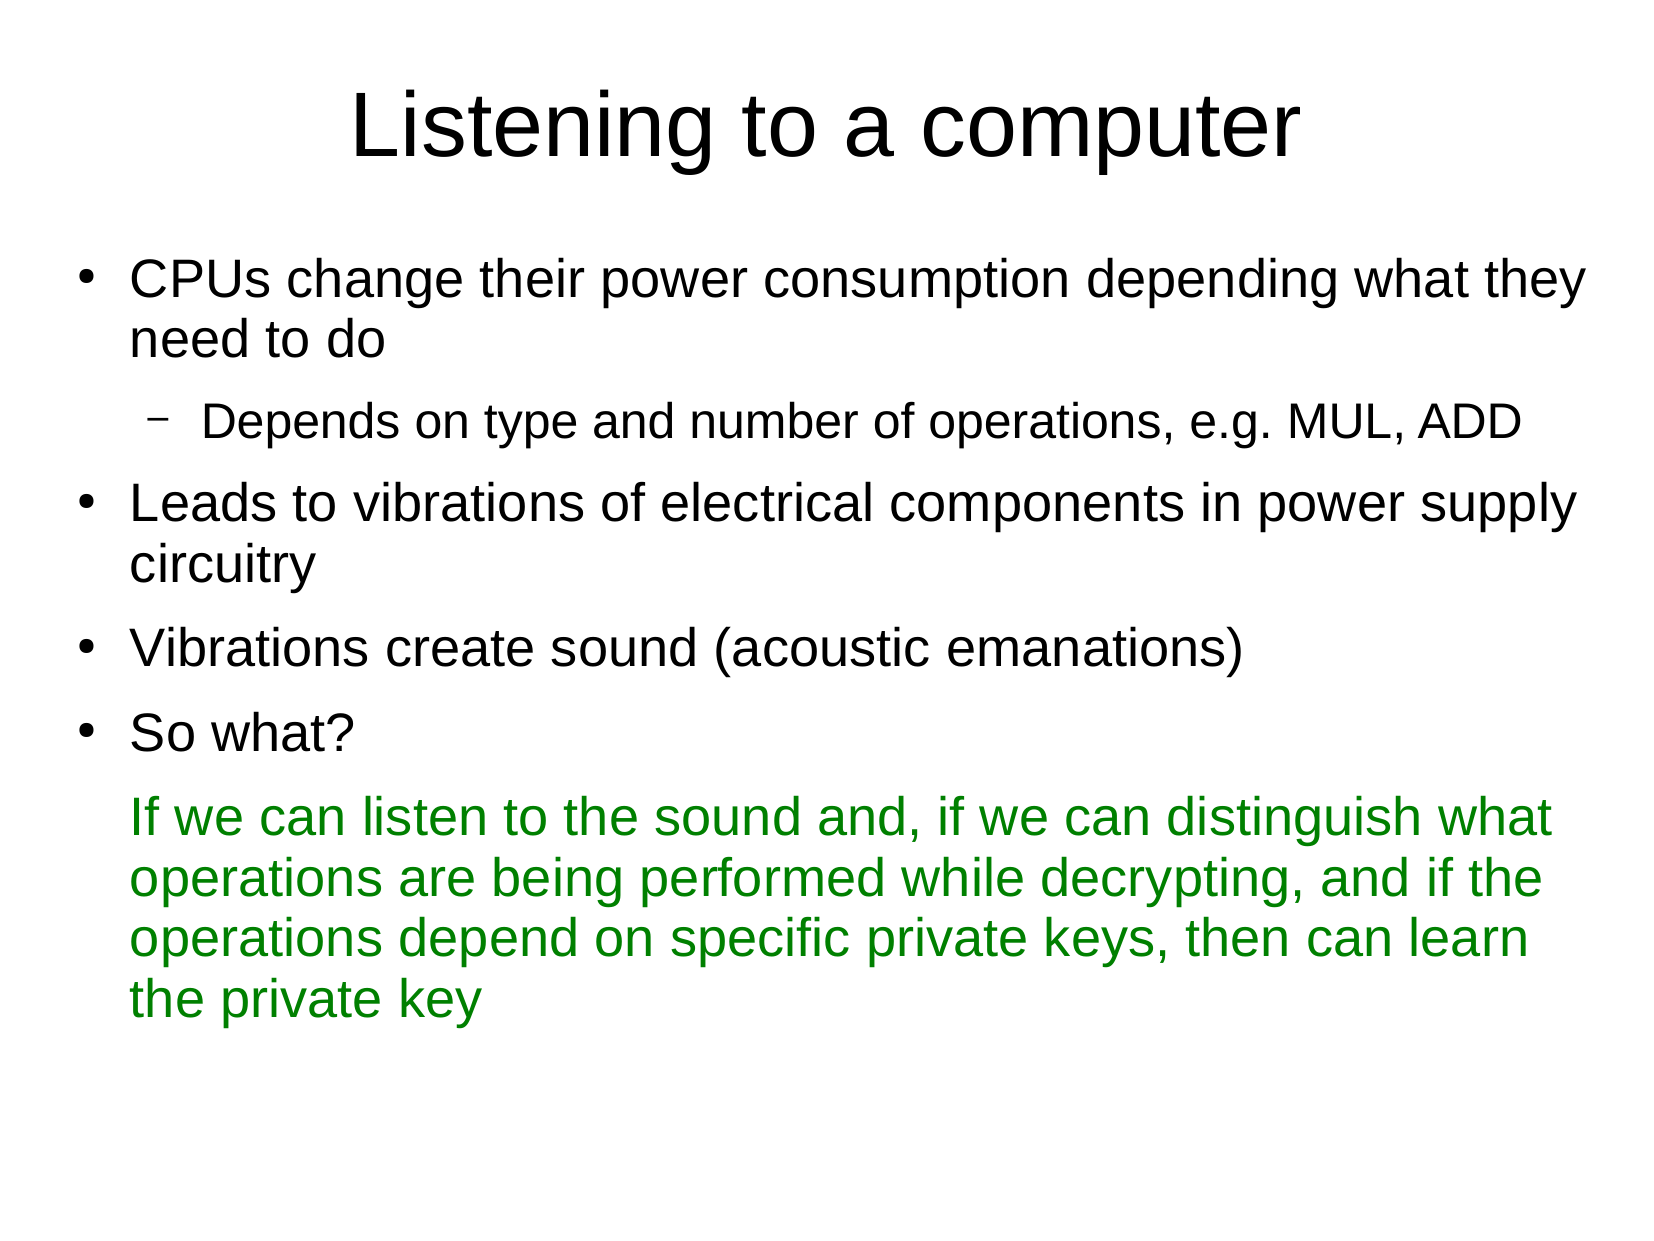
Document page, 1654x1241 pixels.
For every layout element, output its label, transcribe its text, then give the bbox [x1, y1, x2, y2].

list CPUs change their power consumption depending what they need to do Depends on type and number of operations, e.g. MUL, ADD Leads to vibrations of electrical components in power supply circuitry Vibrations create sound (acoustic emanations) So what? If we can listen to the sound and, if we can distinguish what operations are being performed while decrypting, and if the operations depend on specific private keys, then can learn the private key [59, 248, 1595, 1130]
title Listening to a computer [82, 49, 1571, 201]
